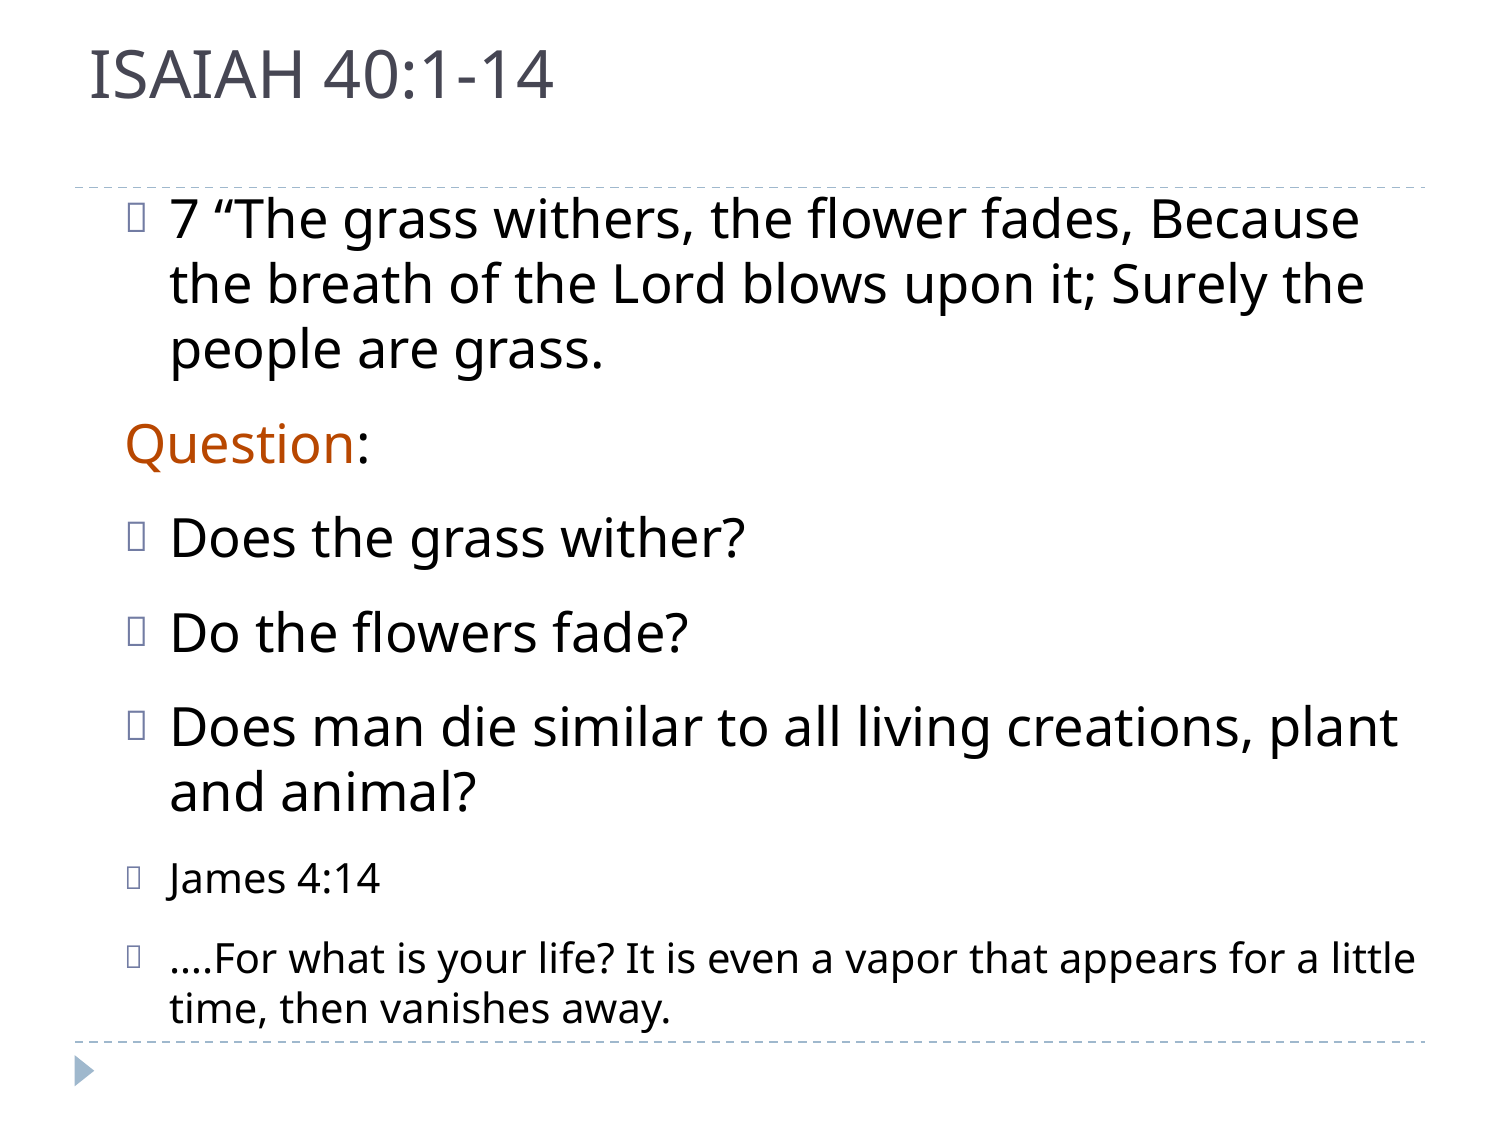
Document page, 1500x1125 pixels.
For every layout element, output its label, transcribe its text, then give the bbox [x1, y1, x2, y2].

list 7 “The grass withers, the flower fades, Because the breath of the Lord blows upon it; Surely the people are grass. Question: Does the grass wither? Do the flowers fade? Does man die similar to all living creations, plant and animal? James 4:14 ….For what is your life? It is even a vapor that appears for a little time, then vanishes away. [109, 177, 1460, 988]
title ISAIAH 40:1-14 [75, 24, 1425, 188]
